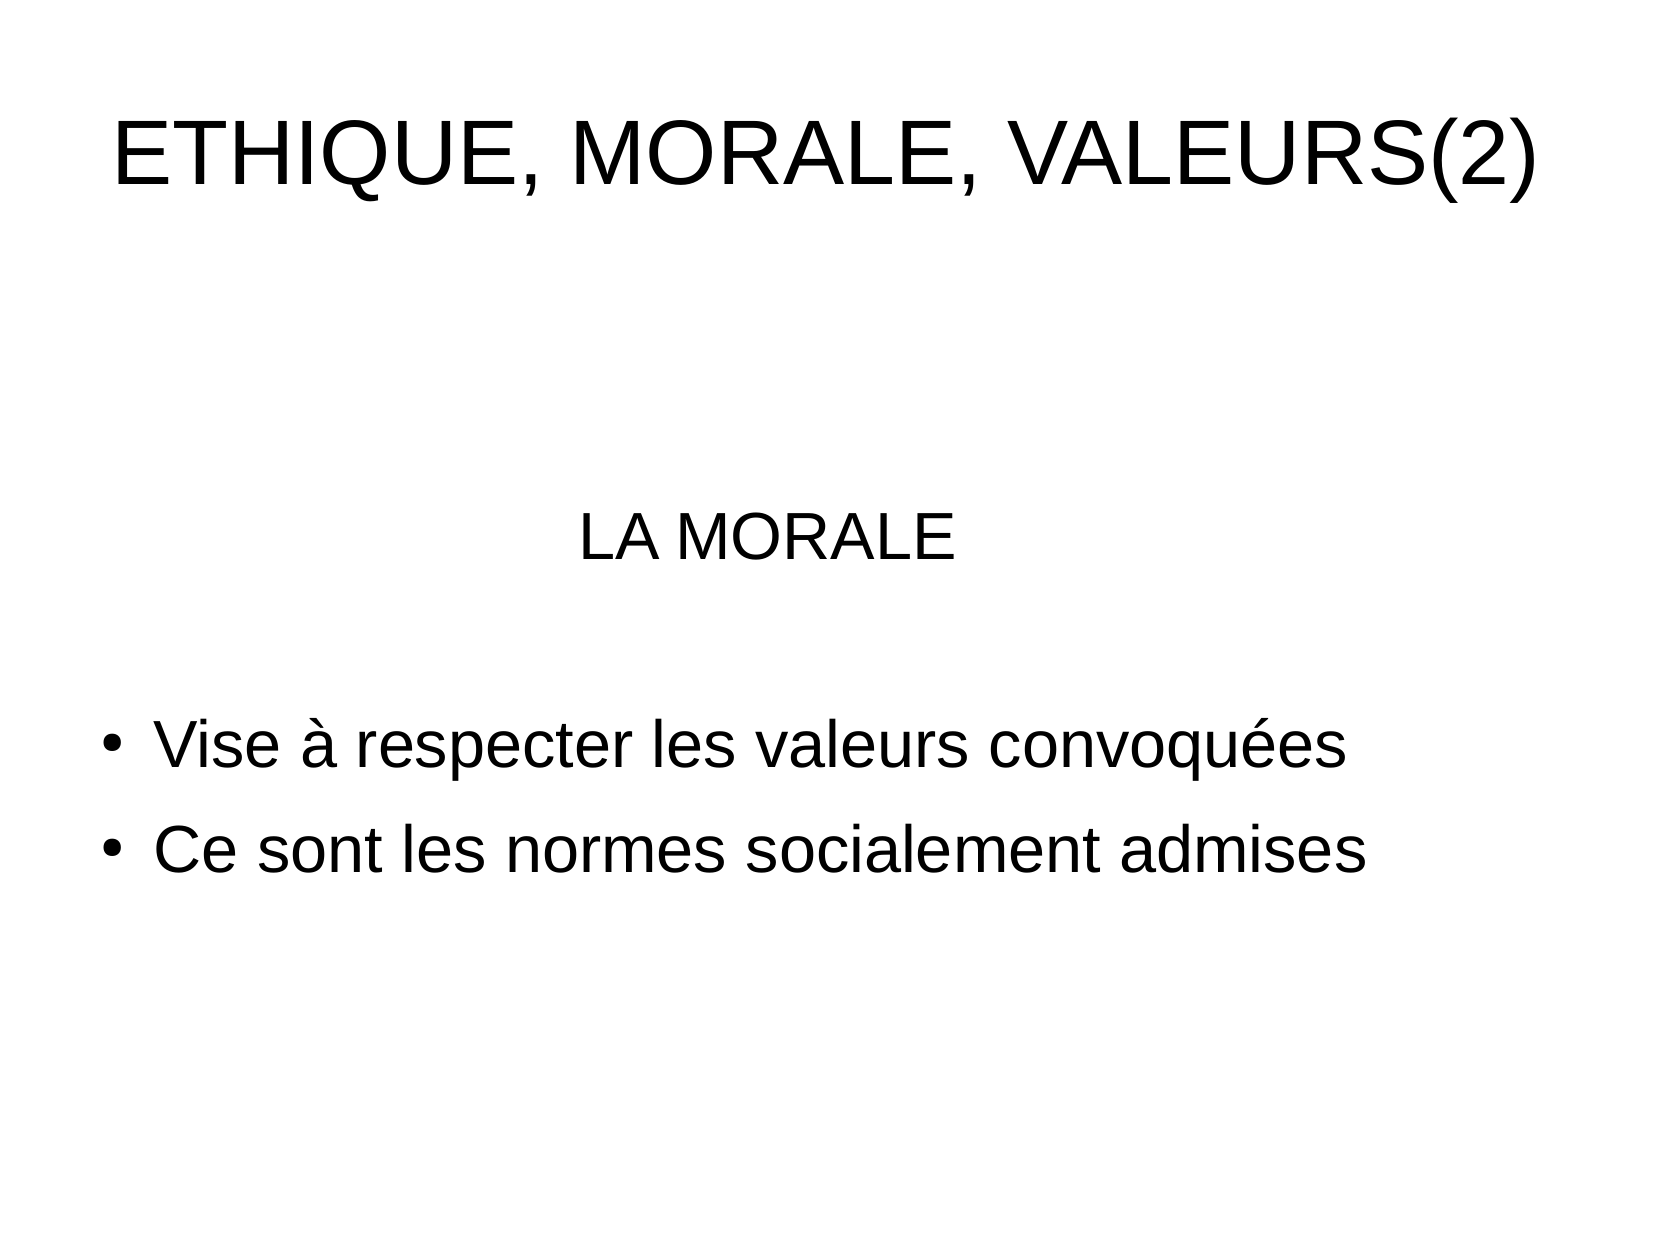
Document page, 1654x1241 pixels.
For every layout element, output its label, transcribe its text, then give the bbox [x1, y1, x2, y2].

list LA MORALE Vise à respecter les valeurs convoquées Ce sont les normes socialement admises [82, 290, 1571, 1109]
title ETHIQUE, MORALE, VALEURS(2) [82, 49, 1571, 257]
